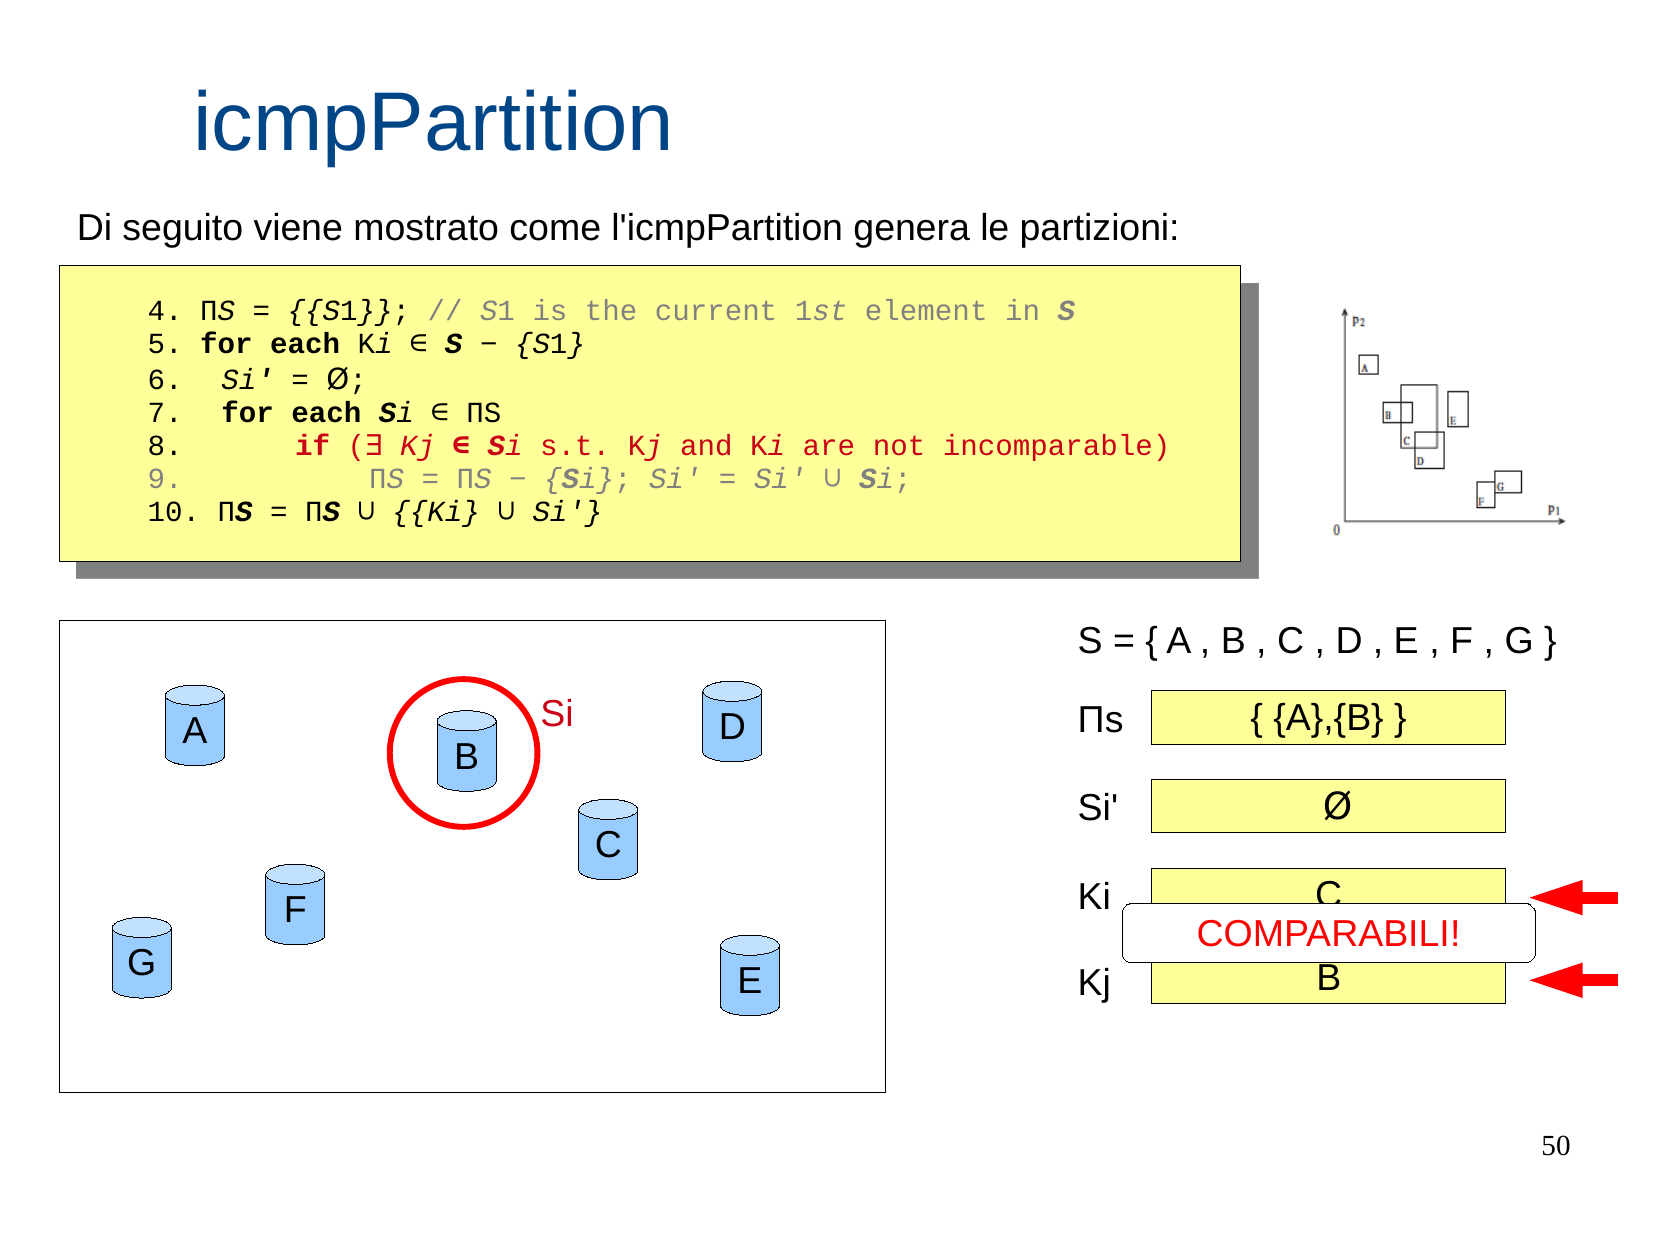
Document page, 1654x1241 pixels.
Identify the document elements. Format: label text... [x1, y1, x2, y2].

list Di seguito viene mostrato come l'icmpPartition genera le partizioni: [59, 206, 1388, 254]
text_box C [1151, 868, 1506, 903]
text_box C [578, 811, 638, 880]
text_box COMPARABILI! [1122, 903, 1536, 963]
text_box S = { A , B , C , D , E , F , G } [1062, 611, 1571, 669]
text_box Πs [1062, 690, 1152, 748]
text_box Ø [1151, 779, 1506, 833]
text_box [389, 679, 538, 827]
text_box D [702, 692, 762, 762]
text_box Kj [1062, 954, 1152, 1012]
text_box Si' [1062, 779, 1152, 837]
text_box B [1151, 963, 1506, 1004]
text_box F [265, 876, 325, 945]
text_box B [437, 722, 497, 792]
text_box { {A},{B} } [1151, 690, 1506, 745]
text_box Si [525, 685, 615, 742]
text_box G [112, 929, 172, 999]
text_box A [165, 697, 225, 766]
text_box Ki [1062, 868, 1151, 925]
picture [1299, 290, 1625, 562]
text_box 4. ΠS = {{S1}}; // S1 is the current 1st element in S 5. for each Ki ∈ S − {S1} 6. Si' = Ø; 7. for each Si ∈ ΠS 8. if (∃ Kj ∈ Si s.t. Kj and Ki are not incomparable) 9. ΠS = ΠS − {Si}; Si' = Si' ∪ Si; 10. ΠS = ΠS ∪ {{Ki} ∪ Si'} [59, 265, 1241, 562]
text_box E [720, 947, 780, 1016]
title icmpPartition [193, 33, 1567, 210]
